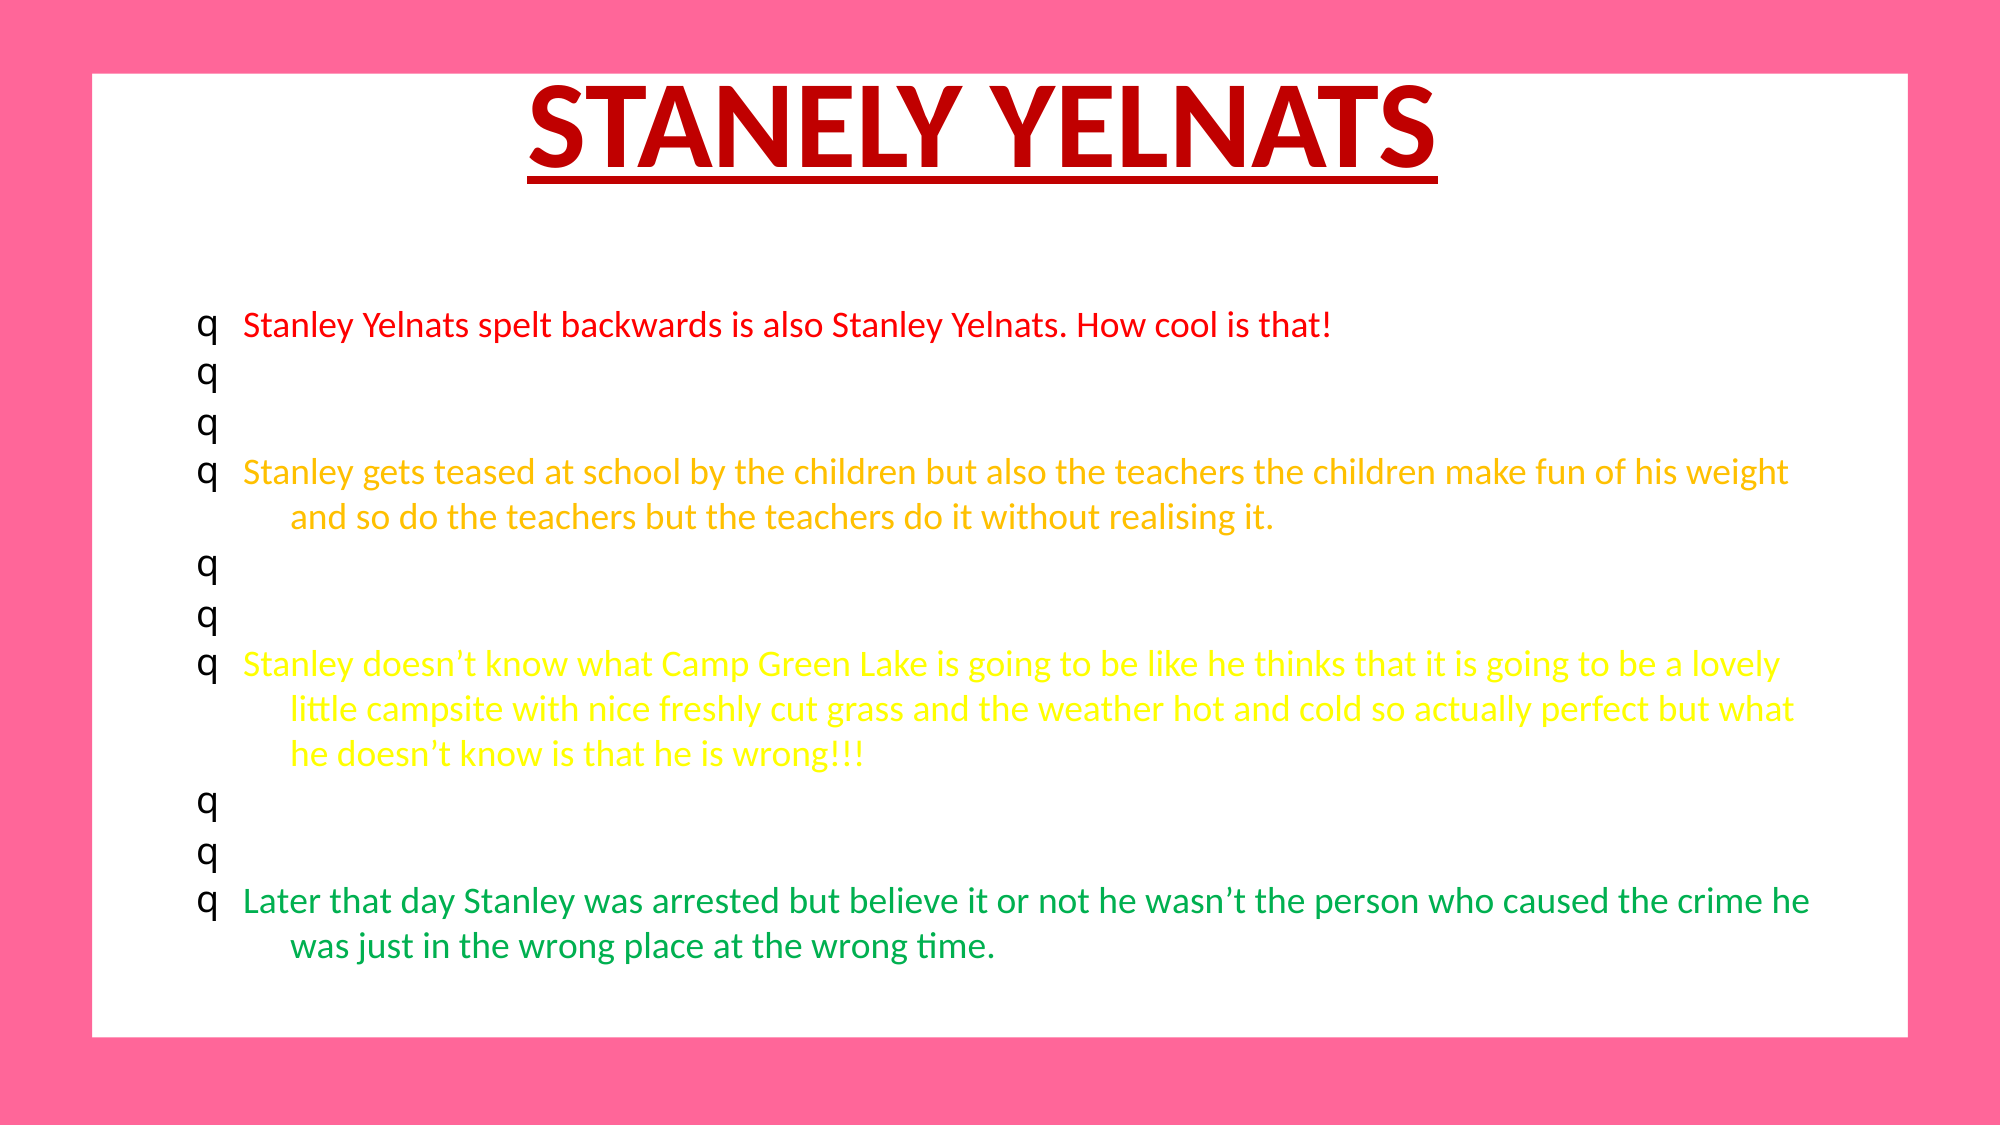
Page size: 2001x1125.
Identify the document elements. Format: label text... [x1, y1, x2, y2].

text_box Stanley Yelnats spelt backwards is also Stanley Yelnats. How cool is that! Stanley gets teased at school by the children but also the teachers the children make fun of his weight and so do the teachers but the teachers do it without realising it. Stanley doesn’t know what Camp Green Lake is going to be like he thinks that it is going to be a lovely little campsite with nice freshly cut grass and the weather hot and cold so actually perfect but what he doesn’t know is that he is wrong!!! Later that day Stanley was arrested but believe it or not he wasn’t the person who caused the crime he was just in the wrong place at the wrong time. [181, 292, 1835, 944]
text_box [0, 0, 2000, 1125]
text_box STANELY YELNATS [512, 74, 1611, 202]
